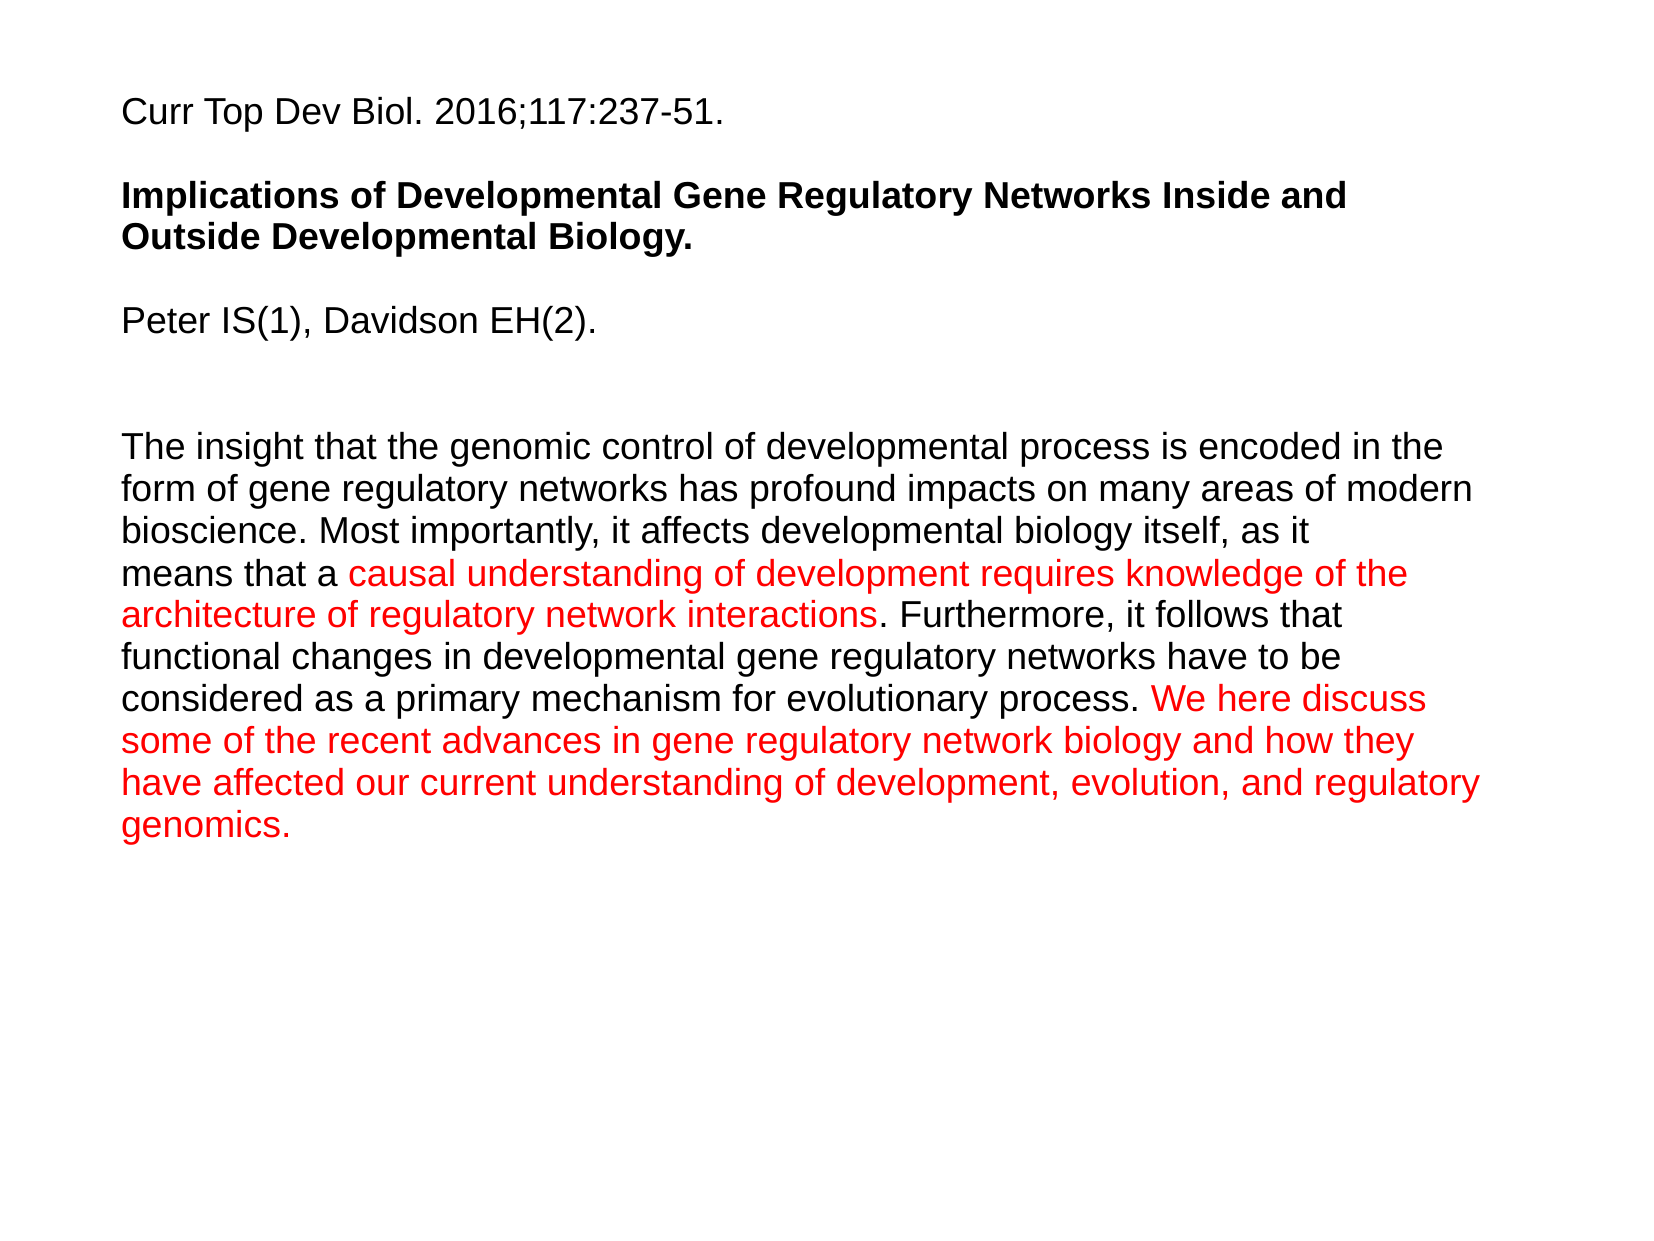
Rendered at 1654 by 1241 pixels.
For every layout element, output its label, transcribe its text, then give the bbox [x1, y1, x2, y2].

text_box Curr Top Dev Biol. 2016;117:237-51. Implications of Developmental Gene Regulatory Networks Inside and Outside Developmental Biology. Peter IS(1), Davidson EH(2). The insight that the genomic control of developmental process is encoded in the form of gene regulatory networks has profound impacts on many areas of modern bioscience. Most importantly, it affects developmental biology itself, as it means that a causal understanding of development requires knowledge of the architecture of regulatory network interactions. Furthermore, it follows that functional changes in developmental gene regulatory networks have to be considered as a primary mechanism for evolutionary process. We here discuss some of the recent advances in gene regulatory network biology and how they have affected our current understanding of development, evolution, and regulatory genomics. [106, 82, 1500, 854]
